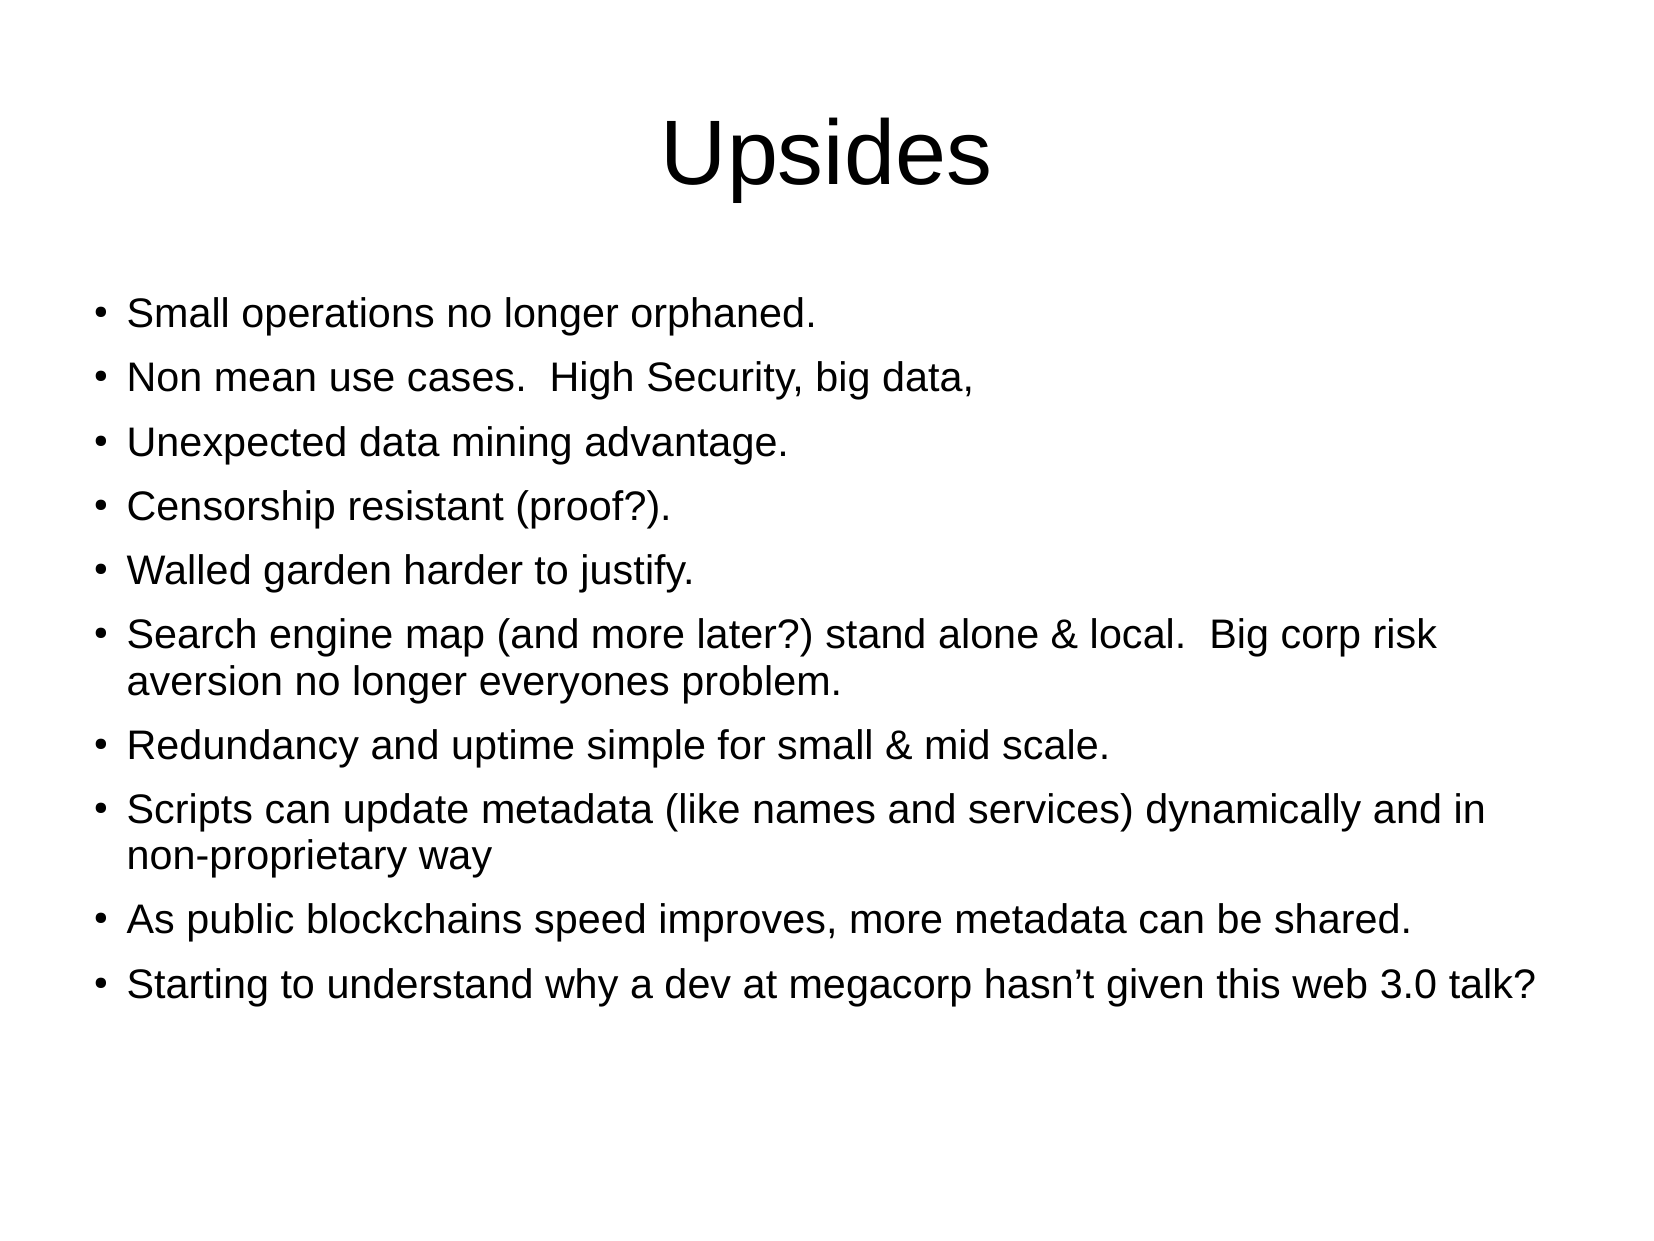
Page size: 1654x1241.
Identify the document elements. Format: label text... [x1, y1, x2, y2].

list Small operations no longer orphaned. Non mean use cases. High Security, big data, Unexpected data mining advantage. Censorship resistant (proof?). Walled garden harder to justify. Search engine map (and more later?) stand alone & local. Big corp risk aversion no longer everyones problem. Redundancy and uptime simple for small & mid scale. Scripts can update metadata (like names and services) dynamically and in non-proprietary way As public blockchains speed improves, more metadata can be shared. Starting to understand why a dev at megacorp hasn’t given this web 3.0 talk? [82, 290, 1571, 1010]
title Upsides [82, 49, 1571, 257]
